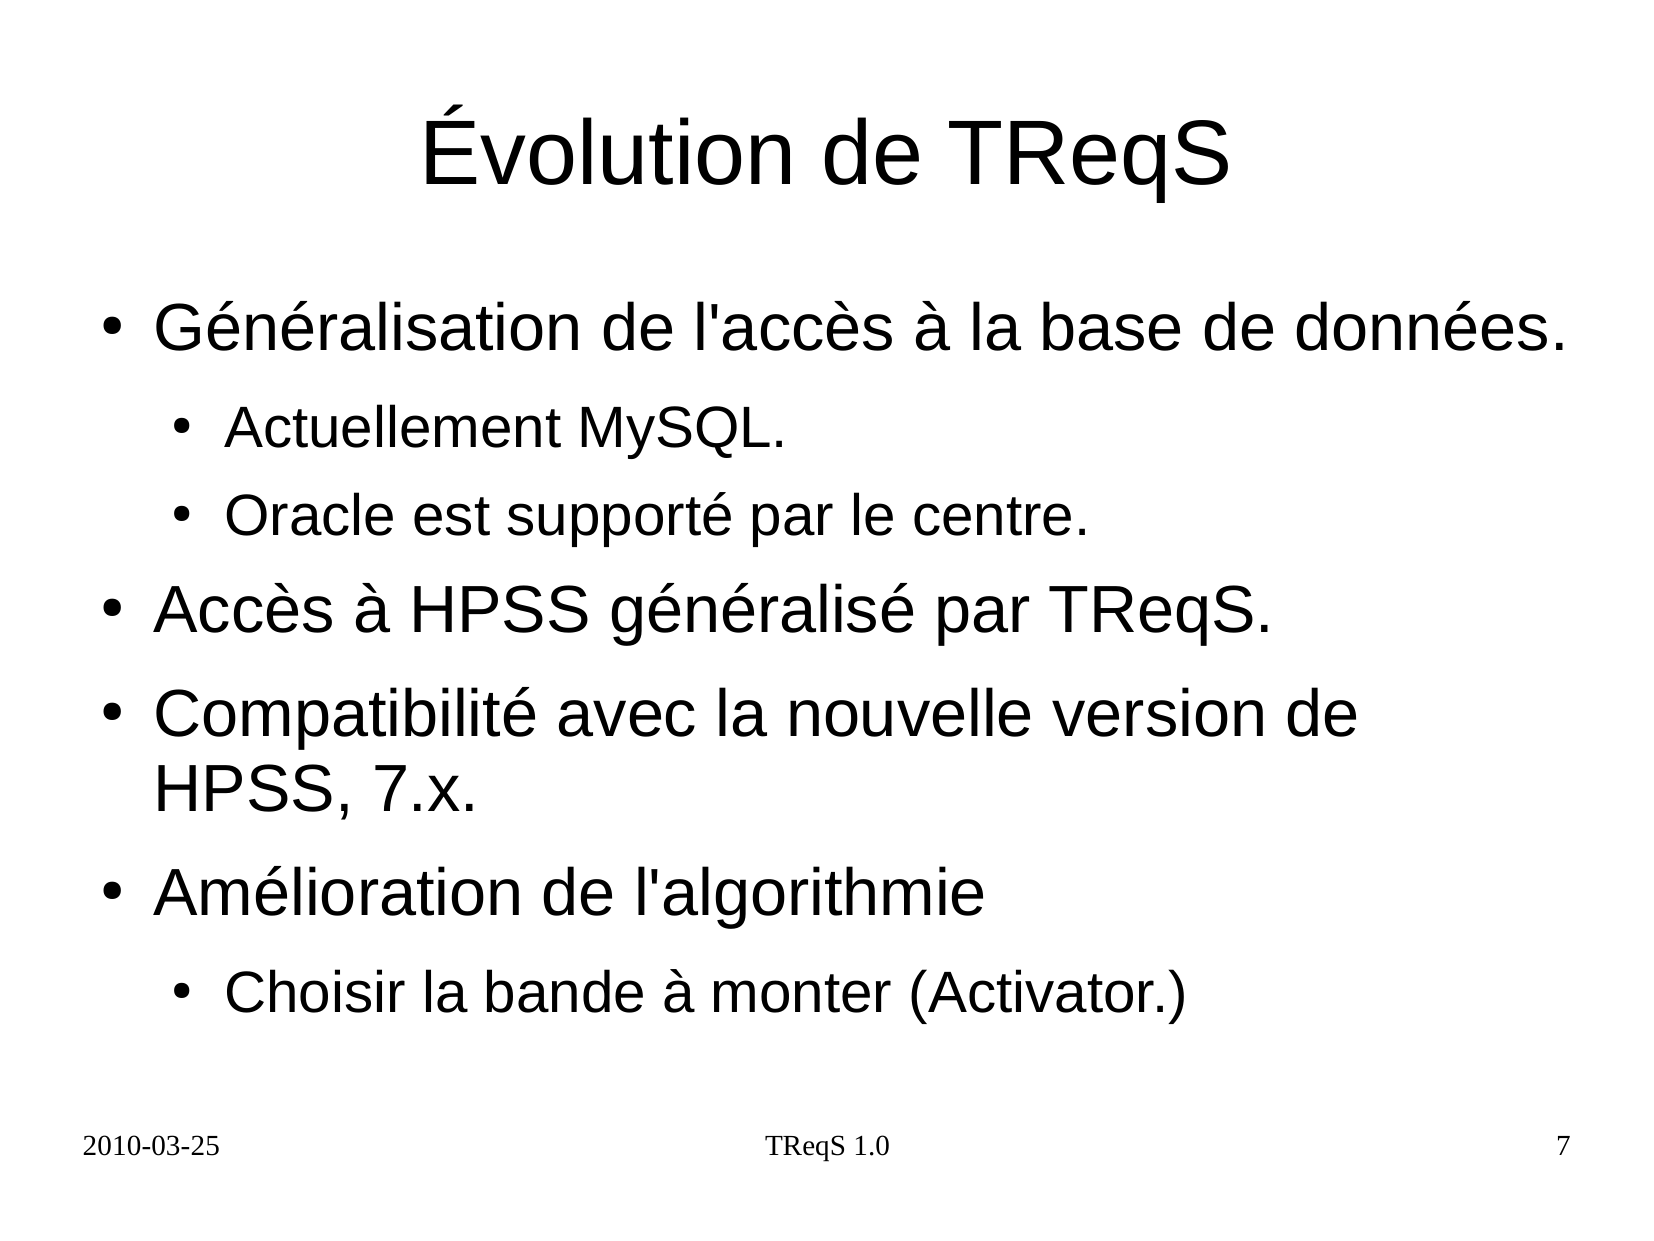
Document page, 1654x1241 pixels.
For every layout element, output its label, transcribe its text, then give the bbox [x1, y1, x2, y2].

list Généralisation de l'accès à la base de données. Actuellement MySQL. Oracle est supporté par le centre. Accès à HPSS généralisé par TReqS. Compatibilité avec la nouvelle version de HPSS, 7.x. Amélioration de l'algorithmie Choisir la bande à monter (Activator.) [82, 290, 1571, 1100]
title Évolution de TReqS [82, 56, 1571, 250]
